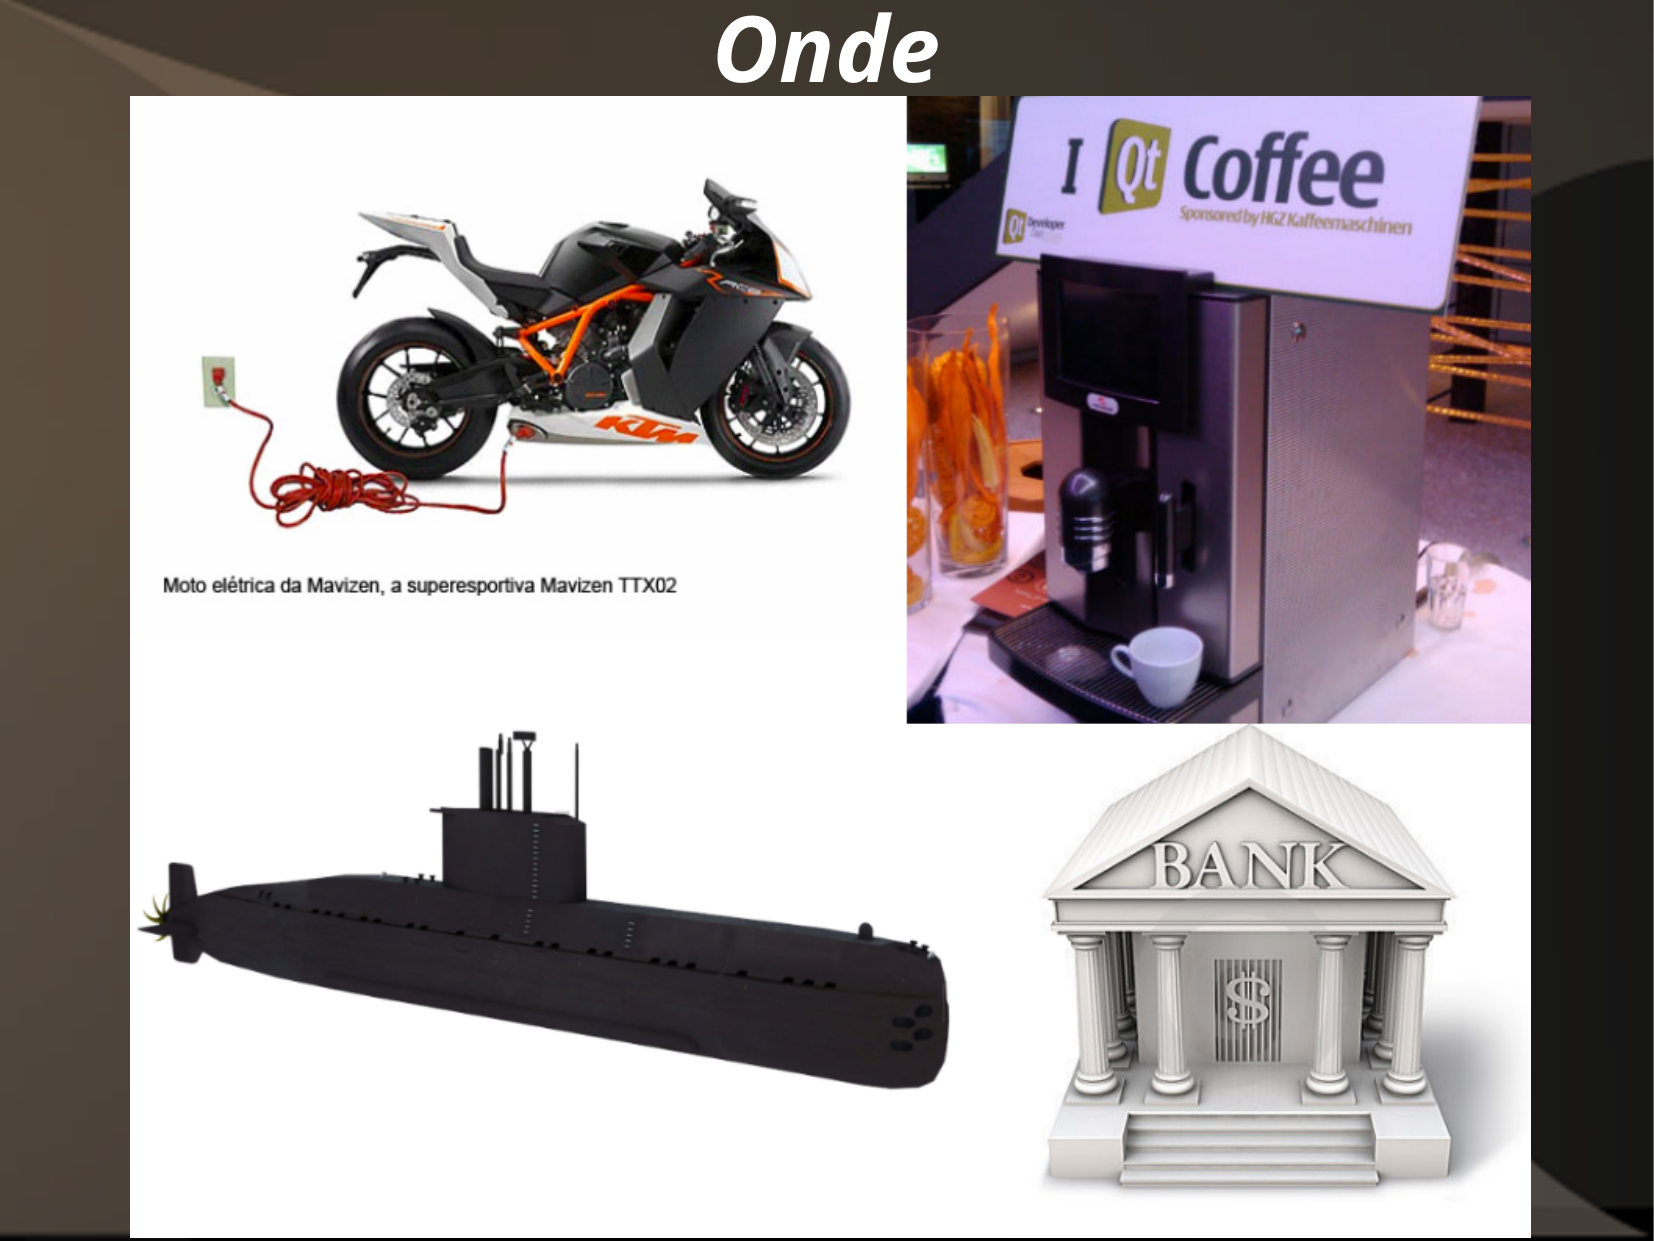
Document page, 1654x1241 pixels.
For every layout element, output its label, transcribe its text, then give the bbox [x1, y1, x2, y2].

title Onde [82, 0, 1571, 151]
picture [0, 0, 1654, 1241]
